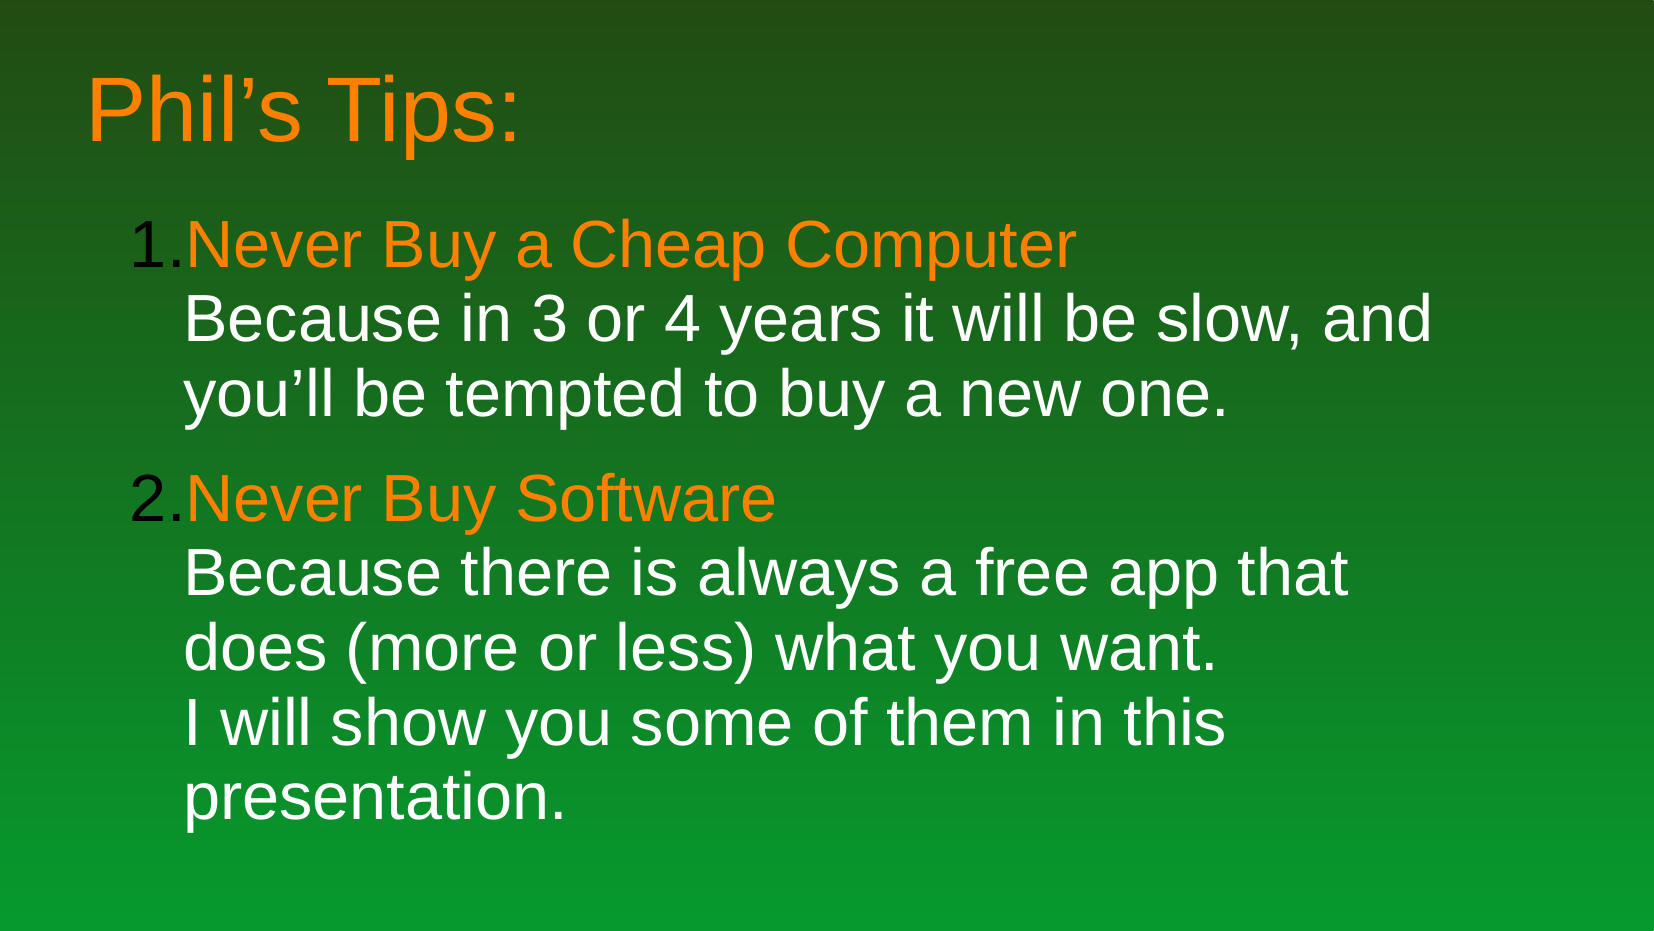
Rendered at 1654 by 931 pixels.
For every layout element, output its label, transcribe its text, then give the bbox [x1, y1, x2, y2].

list Never Buy a Cheap Computer Because in 3 or 4 years it will be slow, and you’ll be tempted to buy a new one. Never Buy Software Because there is always a free app that does (more or less) what you want. I will show you some of them in this presentation. [112, 206, 1506, 839]
title Phil’s Tips: [85, 41, 1598, 178]
